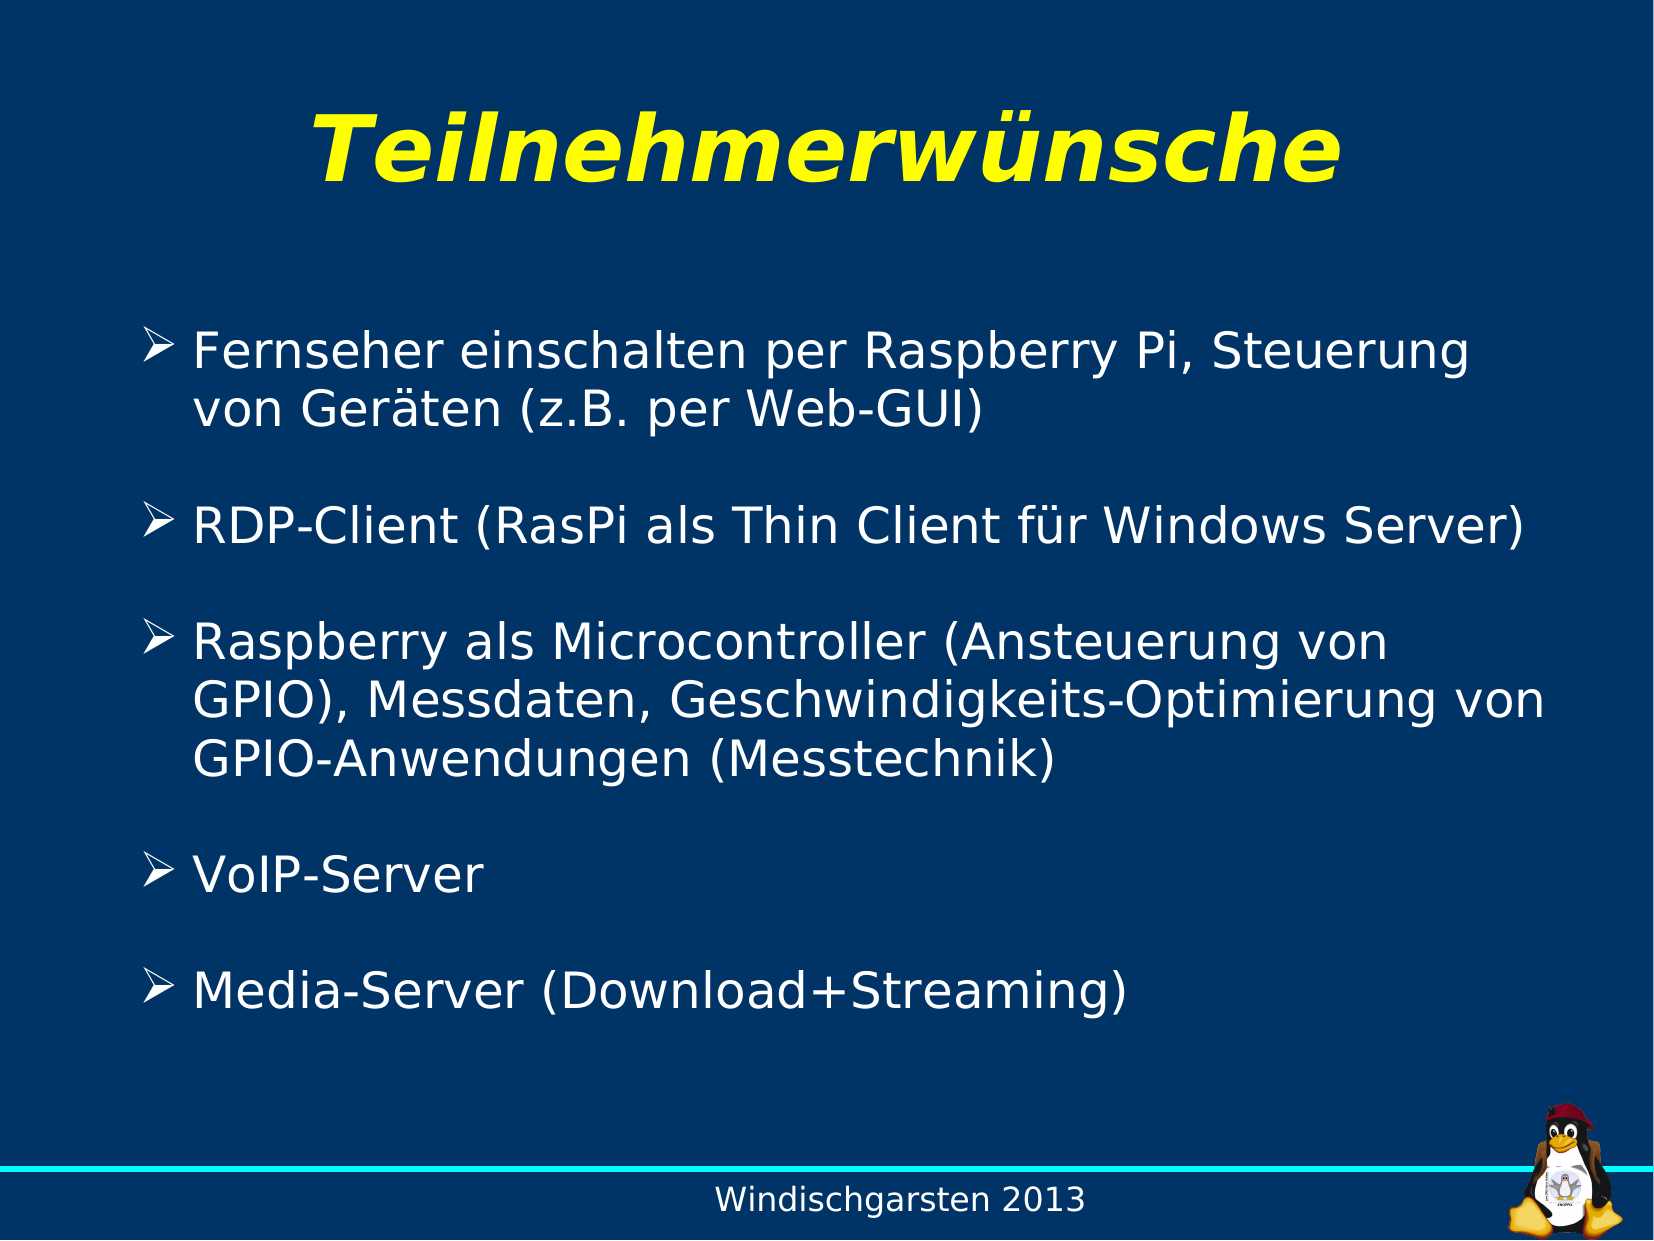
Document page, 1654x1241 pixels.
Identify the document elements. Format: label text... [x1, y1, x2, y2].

list Fernseher einschalten per Raspberry Pi, Steuerung von Geräten (z.B. per Web-GUI) RDP-Client (RasPi als Thin Client für Windows Server) Raspberry als Microcontroller (Ansteuerung von GPIO), Messdaten, Geschwindigkeits-Optimierung von GPIO-Anwendungen (Messtechnik) VoIP-Server Media-Server (Download+Streaming) [121, 322, 1561, 1132]
picture [1505, 1100, 1625, 1241]
title Teilnehmerwünsche [121, 46, 1534, 254]
